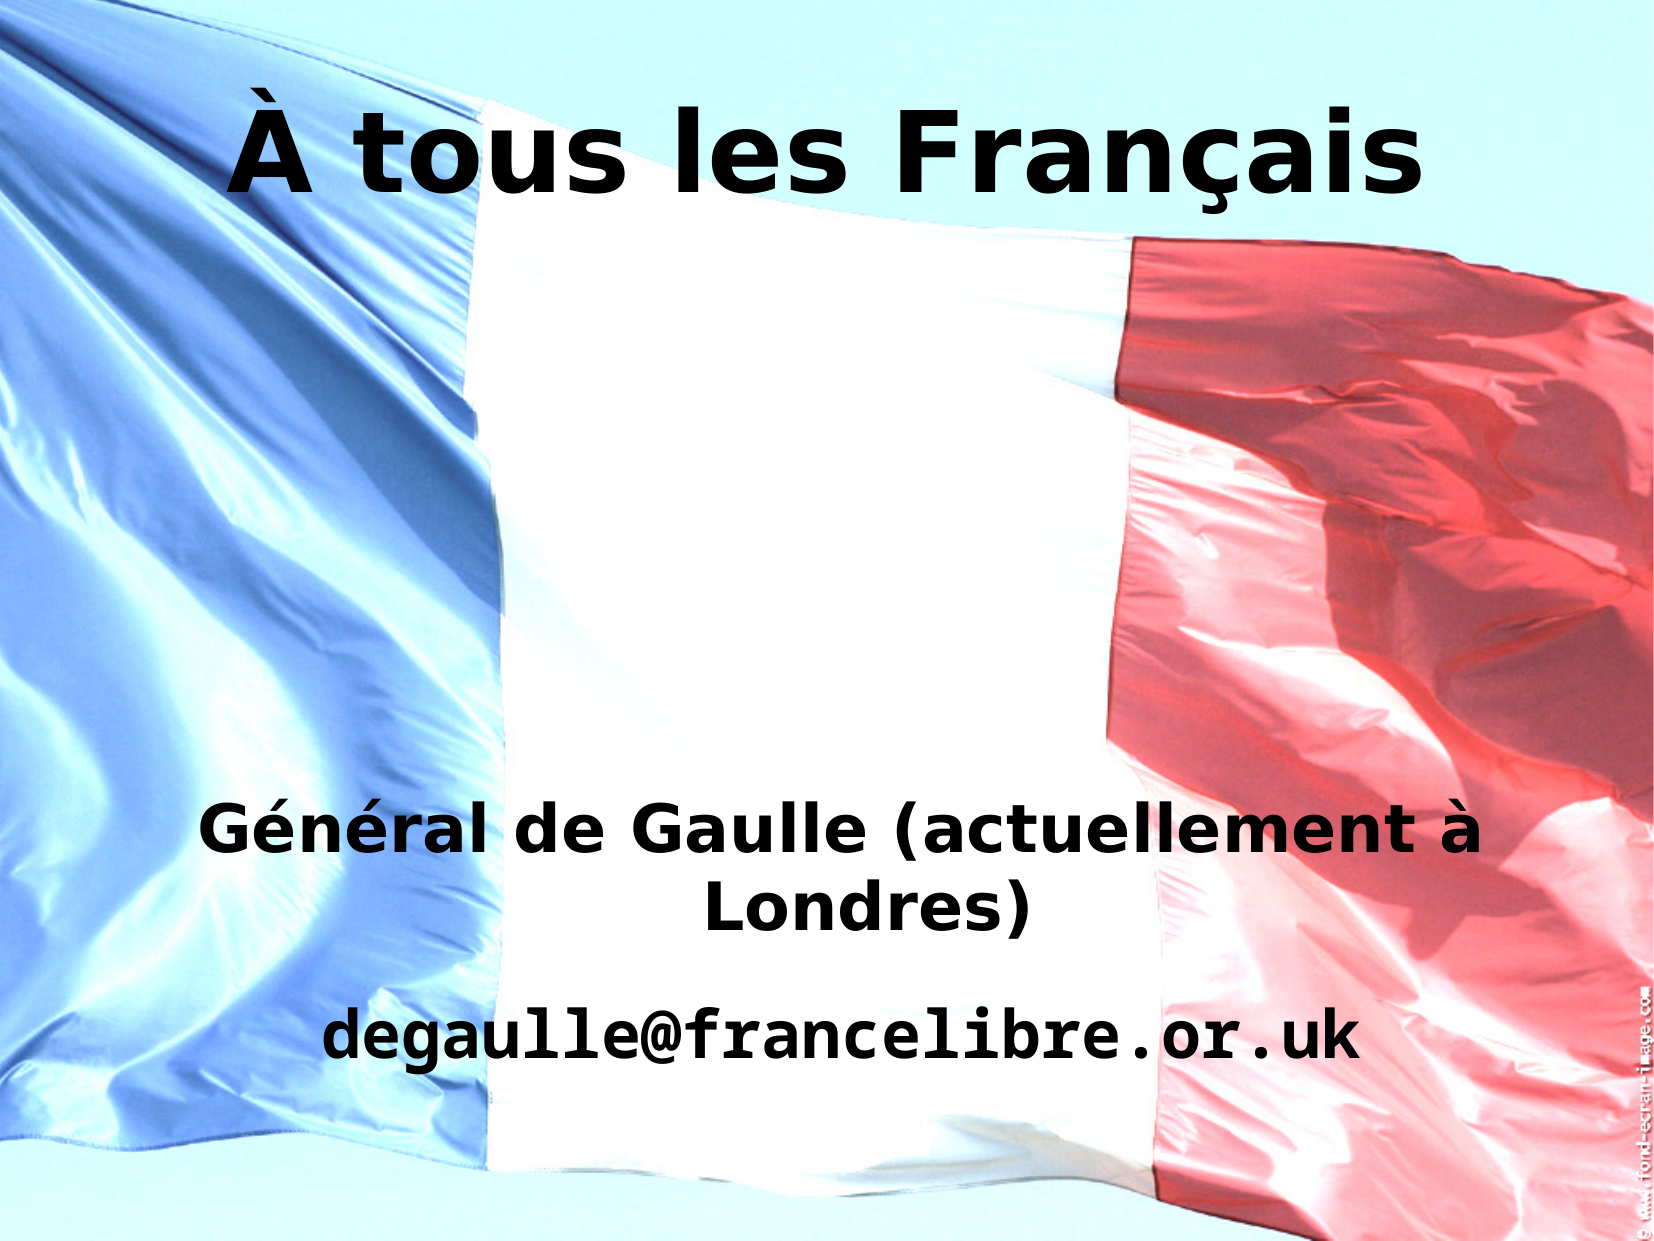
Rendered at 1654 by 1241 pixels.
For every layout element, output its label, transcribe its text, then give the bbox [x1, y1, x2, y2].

list Général de Gaulle (actuellement à Londres) degaulle@francelibre.or.uk [88, 643, 1577, 1241]
picture [0, 0, 1654, 1241]
title À tous les Français [82, 56, 1571, 250]
